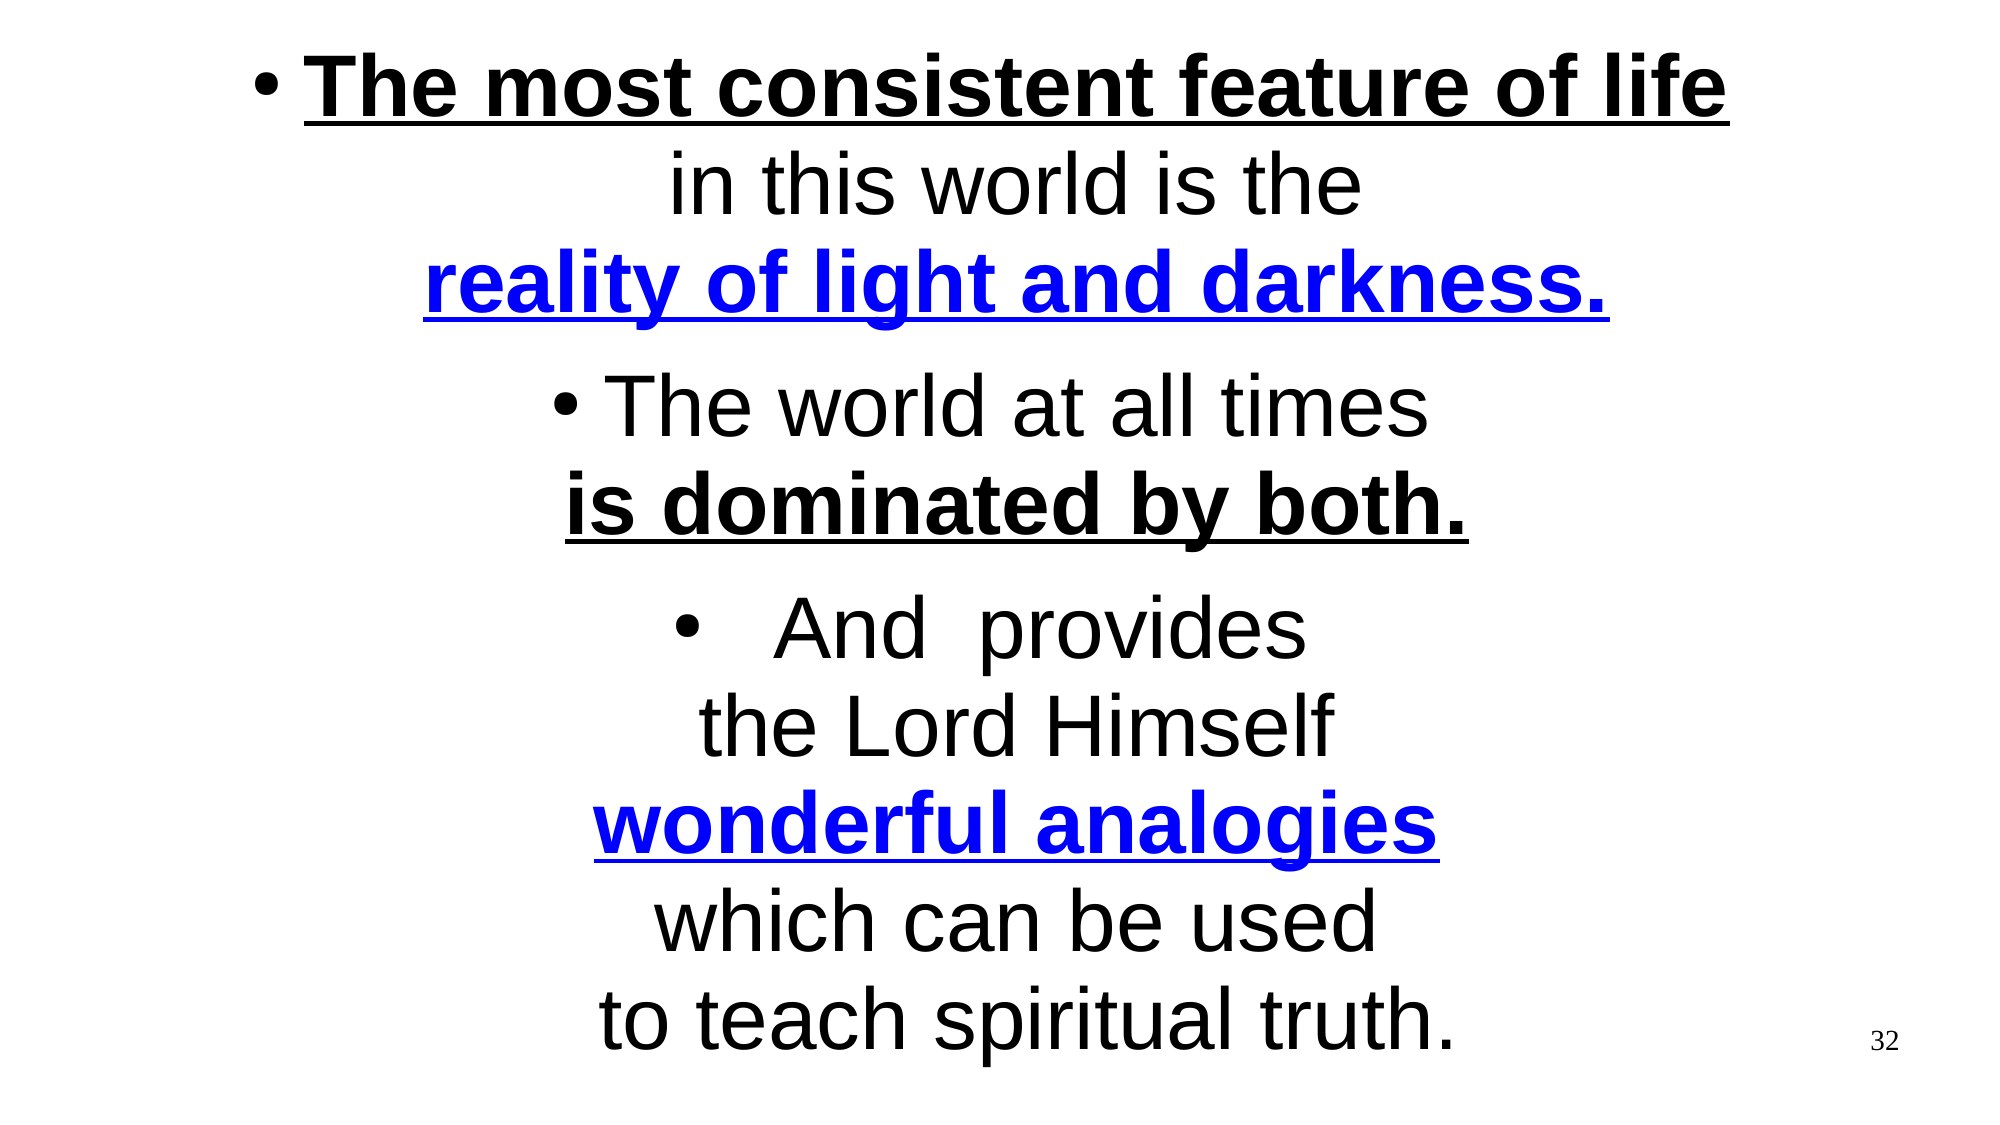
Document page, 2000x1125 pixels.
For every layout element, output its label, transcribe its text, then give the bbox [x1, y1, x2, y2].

list The most consistent feature of life in this world is the reality of light and darkness. The world at all times is dominated by both. And provides the Lord Himself wonderful analogies which can be used to teach spiritual truth. [37, 37, 1951, 1088]
